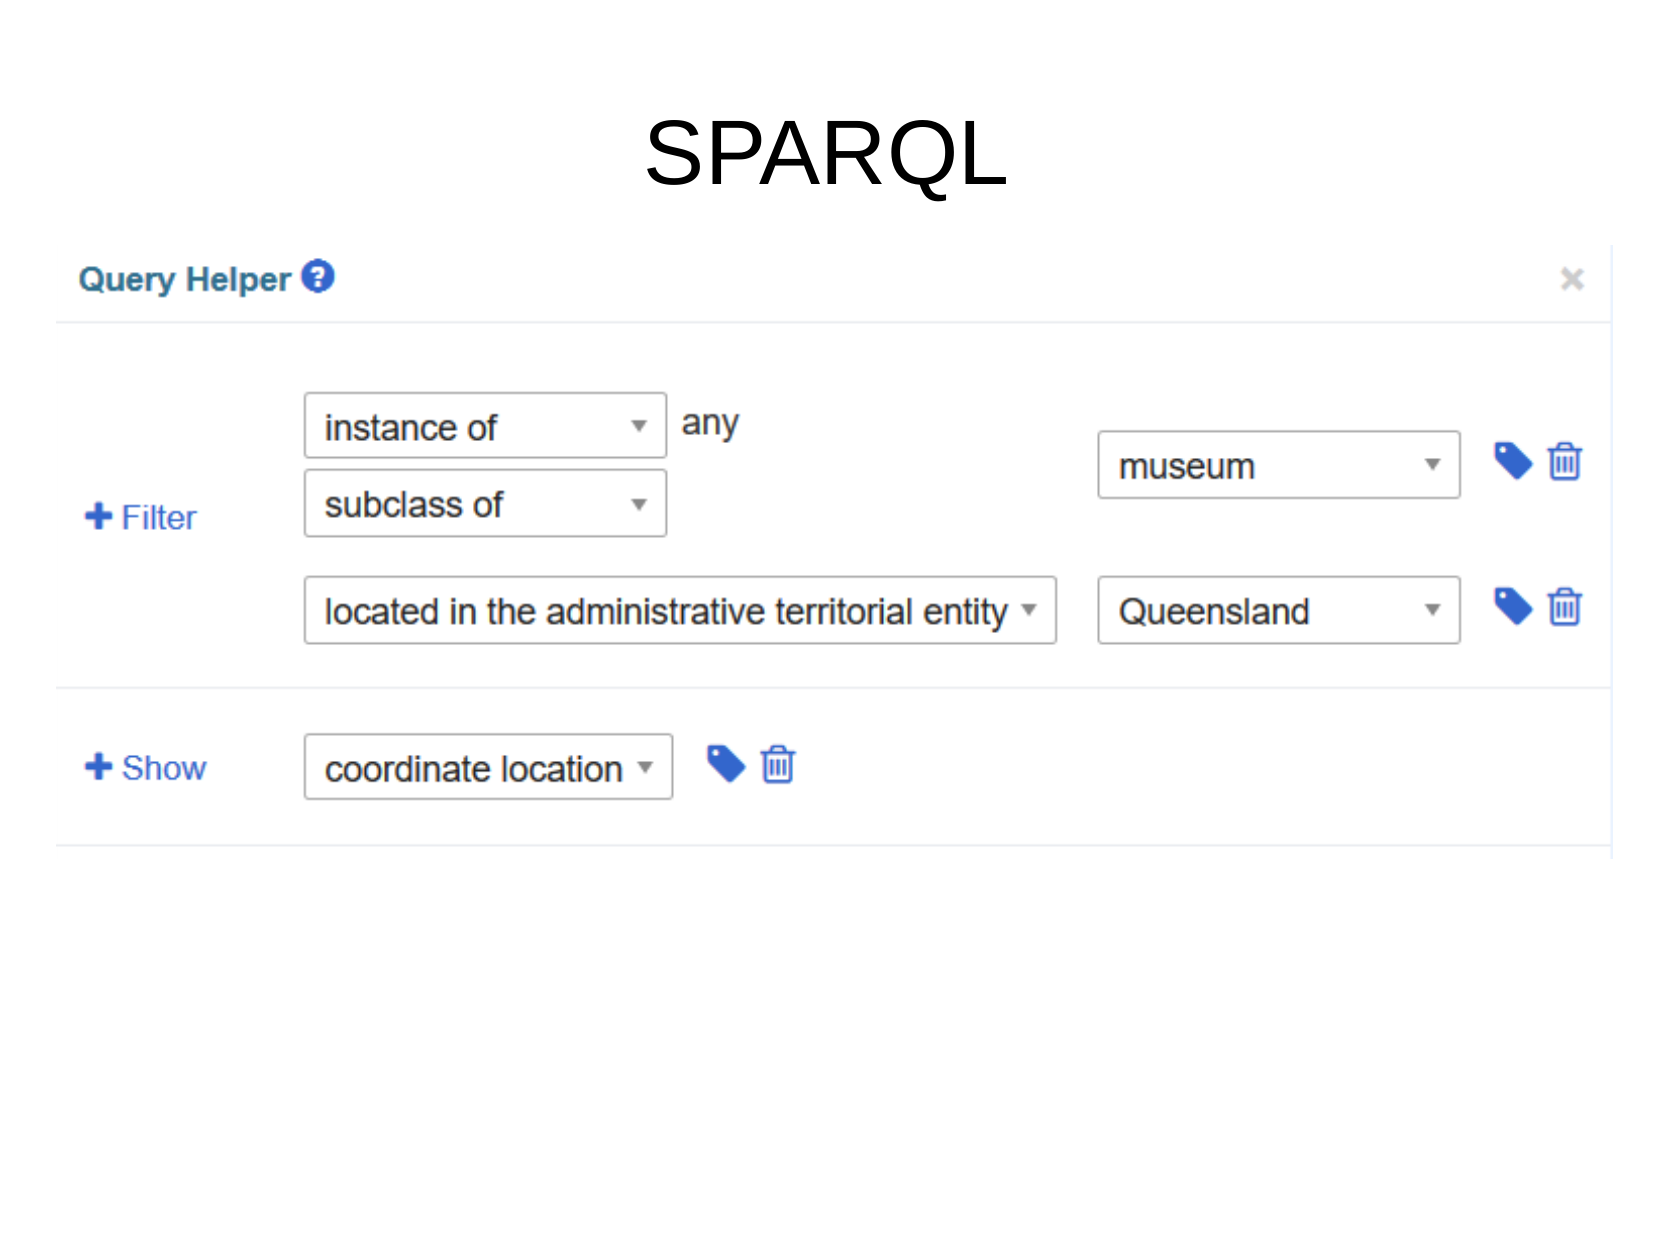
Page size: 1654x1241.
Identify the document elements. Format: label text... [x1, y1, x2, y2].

picture [56, 245, 1613, 859]
title SPARQL [82, 49, 1571, 245]
